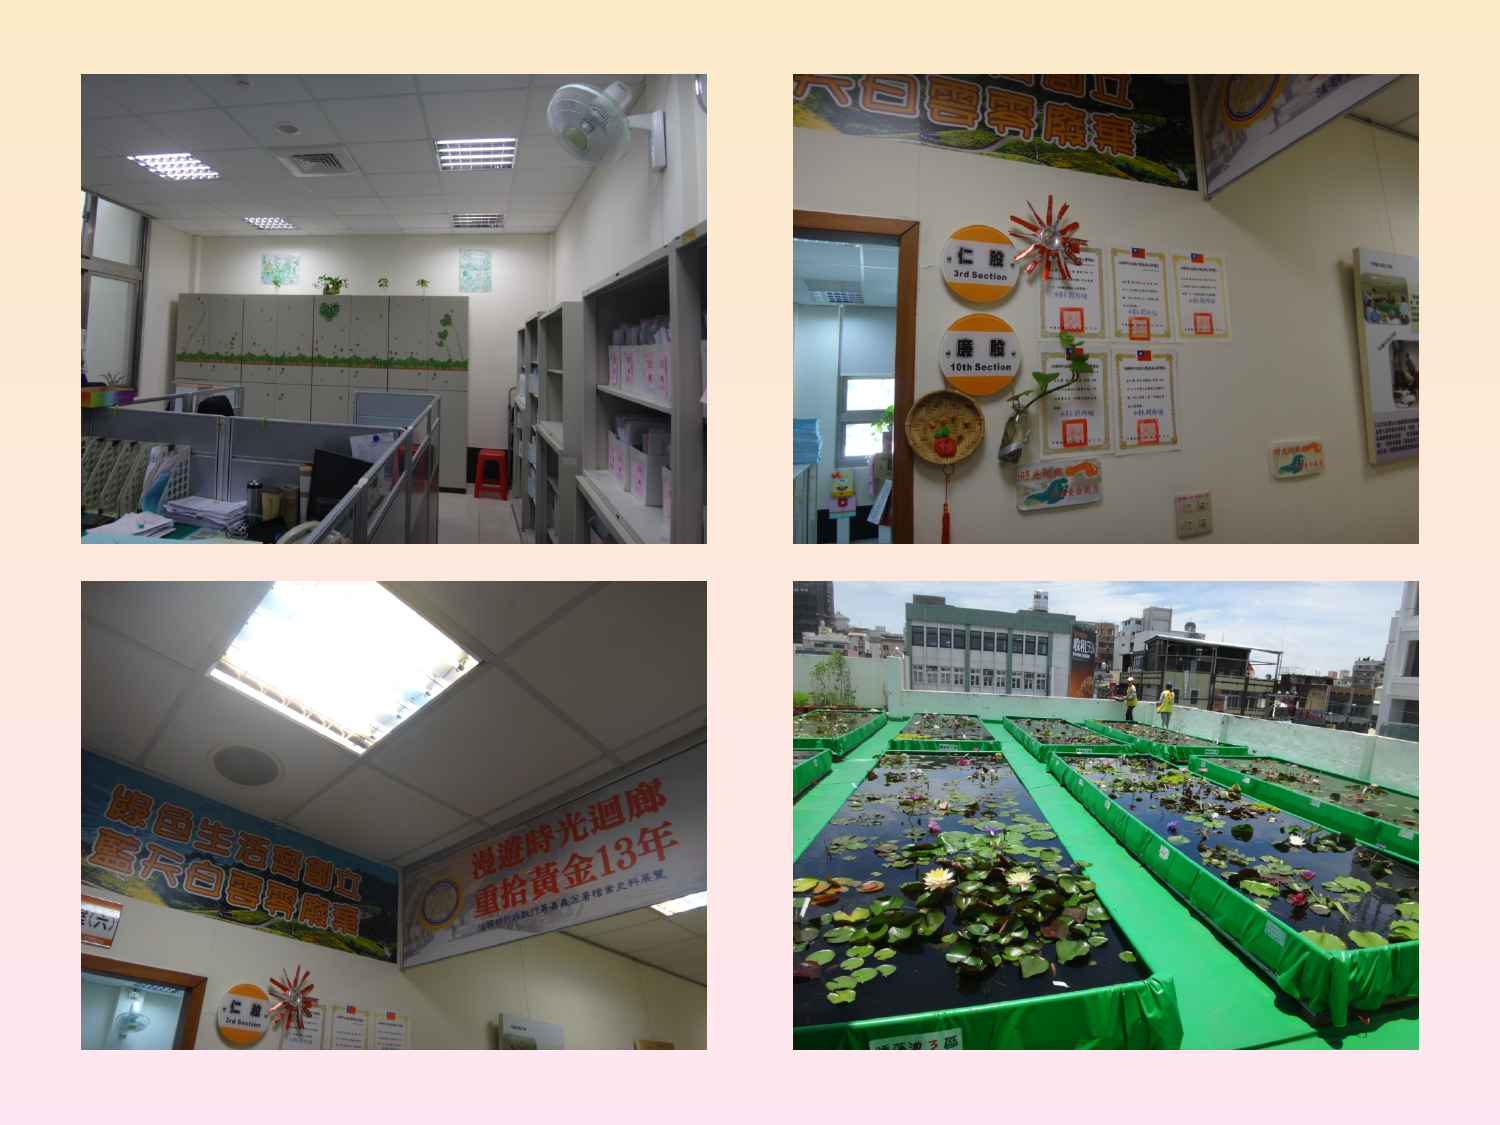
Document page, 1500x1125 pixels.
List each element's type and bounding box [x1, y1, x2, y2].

picture [81, 75, 707, 544]
picture [793, 75, 1419, 544]
picture [793, 581, 1419, 1051]
picture [81, 581, 707, 1051]
